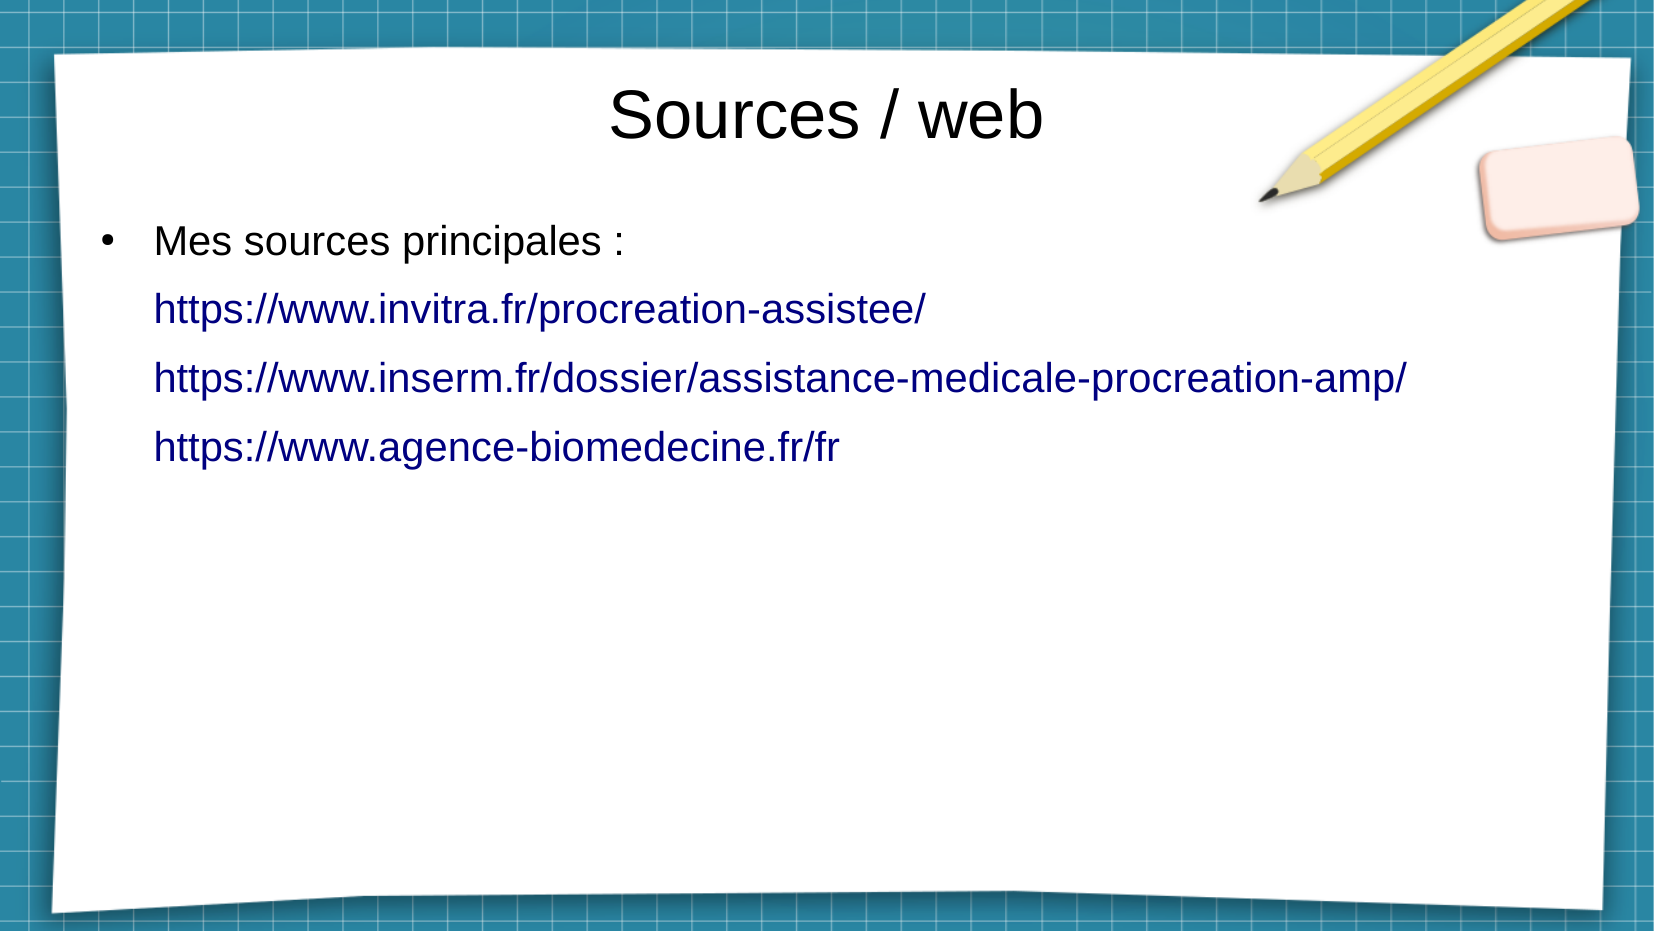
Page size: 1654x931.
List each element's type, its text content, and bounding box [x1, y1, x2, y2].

picture [0, 0, 1654, 931]
list Mes sources principales : https://www.invitra.fr/procreation-assistee/ https://www.inserm.fr/dossier/assistance-medicale-procreation-amp/ https://www.agence-biomedecine.fr/fr [82, 217, 1571, 758]
title Sources / web [82, 37, 1571, 193]
